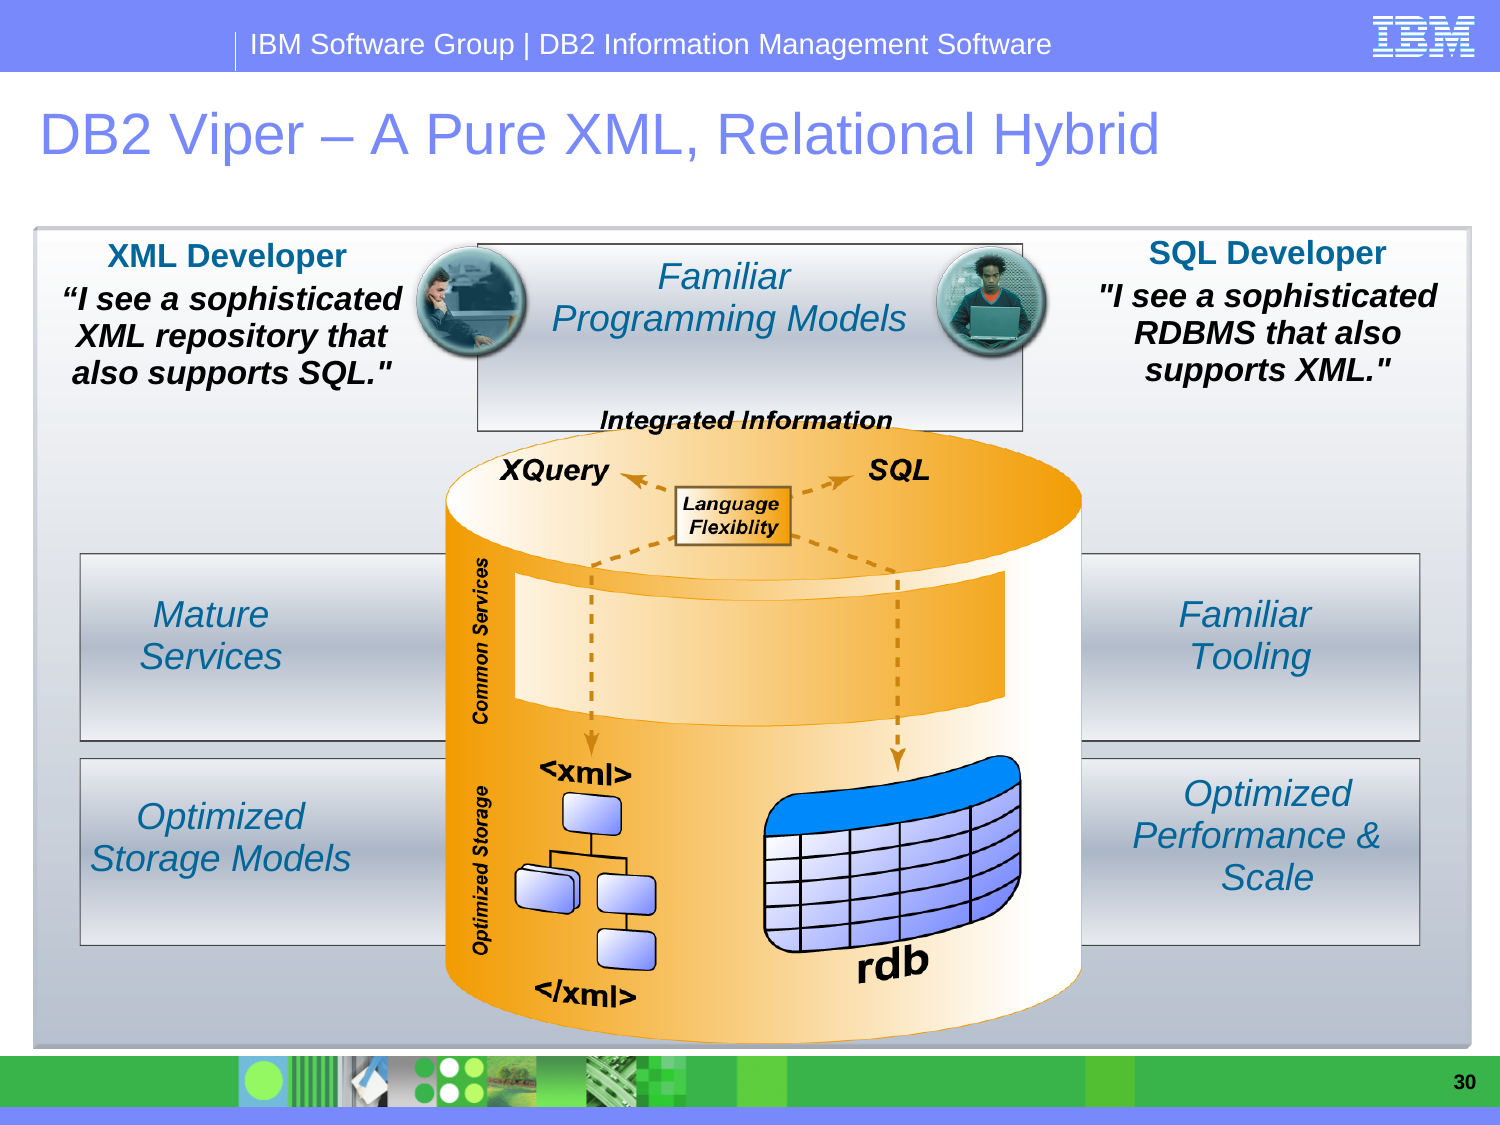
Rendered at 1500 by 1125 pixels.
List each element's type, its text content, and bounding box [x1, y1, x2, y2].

text_box [1082, 758, 1421, 764]
text_box [541, 243, 918, 247]
text_box [1082, 553, 1421, 742]
picture [0, 1056, 1500, 1107]
text_box [477, 348, 1024, 403]
text_box XML Developer “I see a sophisticated XML repository that also supports SQL." [42, 237, 422, 392]
text_box Familiar Tooling [1107, 585, 1394, 686]
text_box Familiar Programming Models [480, 247, 979, 348]
text_box Mature Services [68, 585, 355, 686]
text_box Optimized Storage Models [18, 787, 423, 888]
title DB2 Viper – A Pure XML, Relational Hybrid [25, 97, 1415, 177]
text_box Optimized Performance & Scale [1061, 764, 1475, 907]
picture [438, 403, 1082, 1044]
text_box [79, 758, 438, 946]
picture [398, 229, 541, 372]
text_box [79, 553, 438, 742]
text_box [1082, 907, 1421, 946]
picture [918, 229, 1061, 372]
text_box SQL Developer "I see a sophisticated RDBMS that also supports XML." [1078, 234, 1458, 390]
